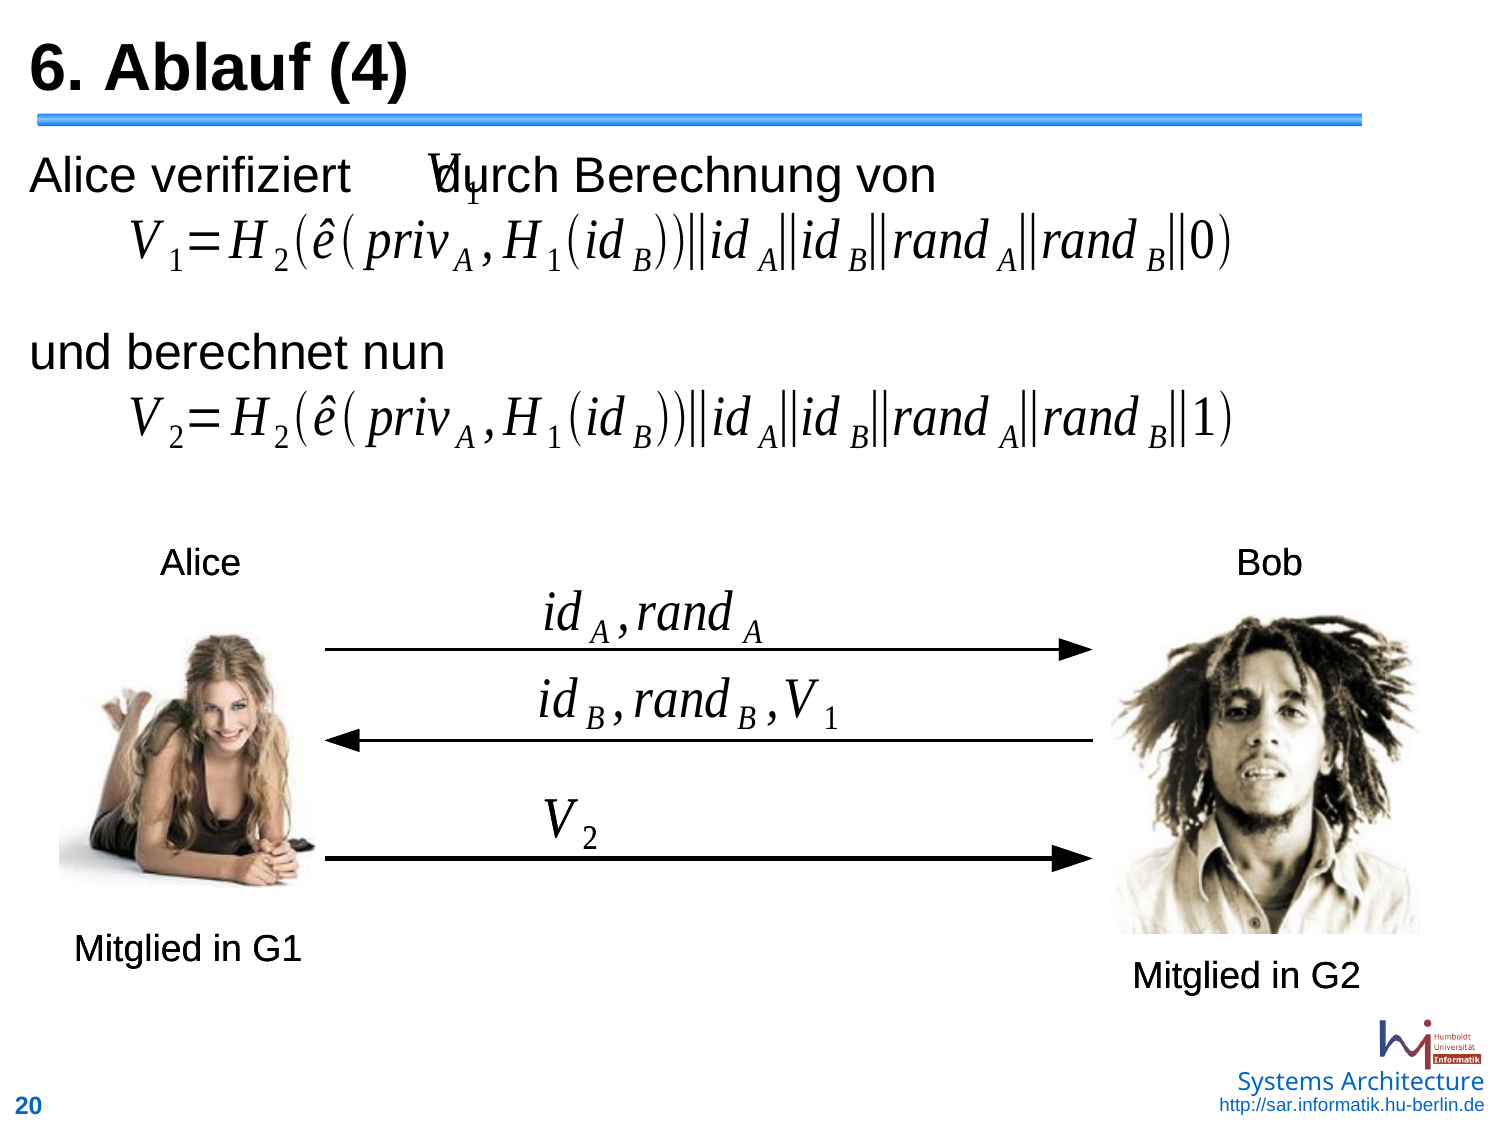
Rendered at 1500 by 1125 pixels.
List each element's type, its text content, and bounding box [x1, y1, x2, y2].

chart [122, 139, 1241, 280]
picture [1376, 1016, 1483, 1071]
text_box Mitglied in G1 [59, 919, 328, 977]
list und berechnet nun [29, 324, 1447, 473]
chart [531, 665, 845, 739]
text_box Mitglied in G2 [1117, 947, 1387, 1004]
chart [536, 578, 768, 648]
text_box Bob [1221, 533, 1318, 591]
picture [59, 611, 316, 889]
list Alice verifiziert durch Berechnung von [29, 147, 1447, 296]
chart [536, 785, 604, 859]
text_box Alice [145, 533, 257, 591]
title 6. Ablauf (4) [29, 19, 1500, 115]
picture [1110, 605, 1420, 934]
